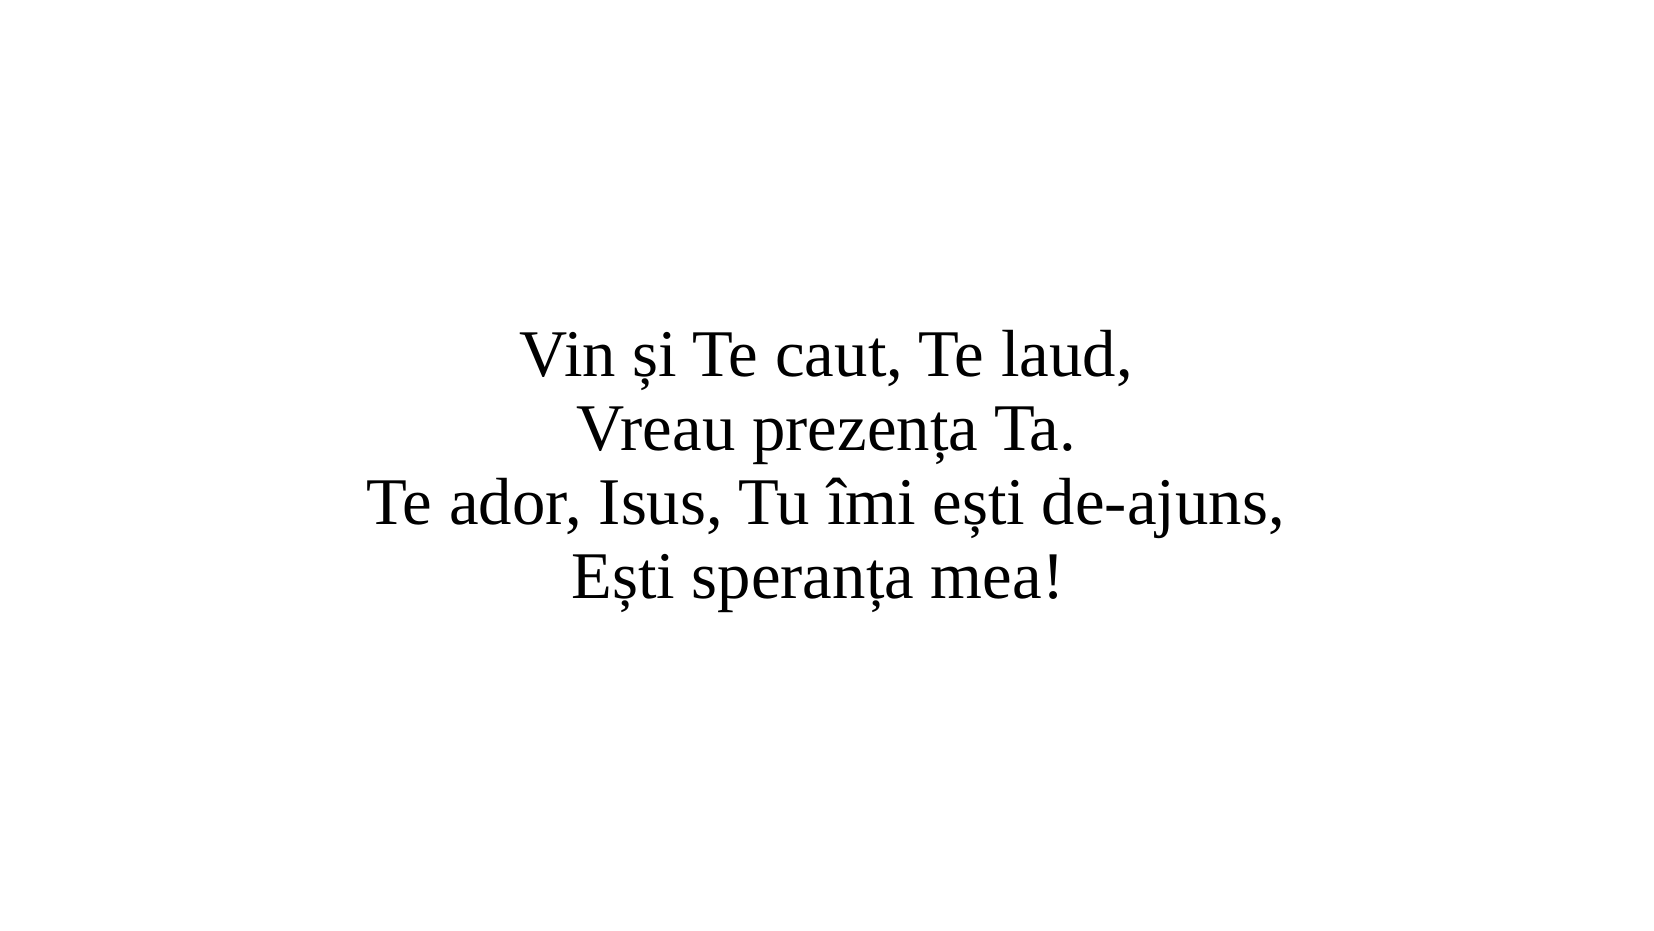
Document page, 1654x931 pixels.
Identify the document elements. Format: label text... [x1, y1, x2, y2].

subtitle Vin și Te caut, Te laud, Vreau prezența Ta. Te ador, Isus, Tu îmi ești de-ajuns, Ești speranța mea! [300, 150, 1354, 781]
